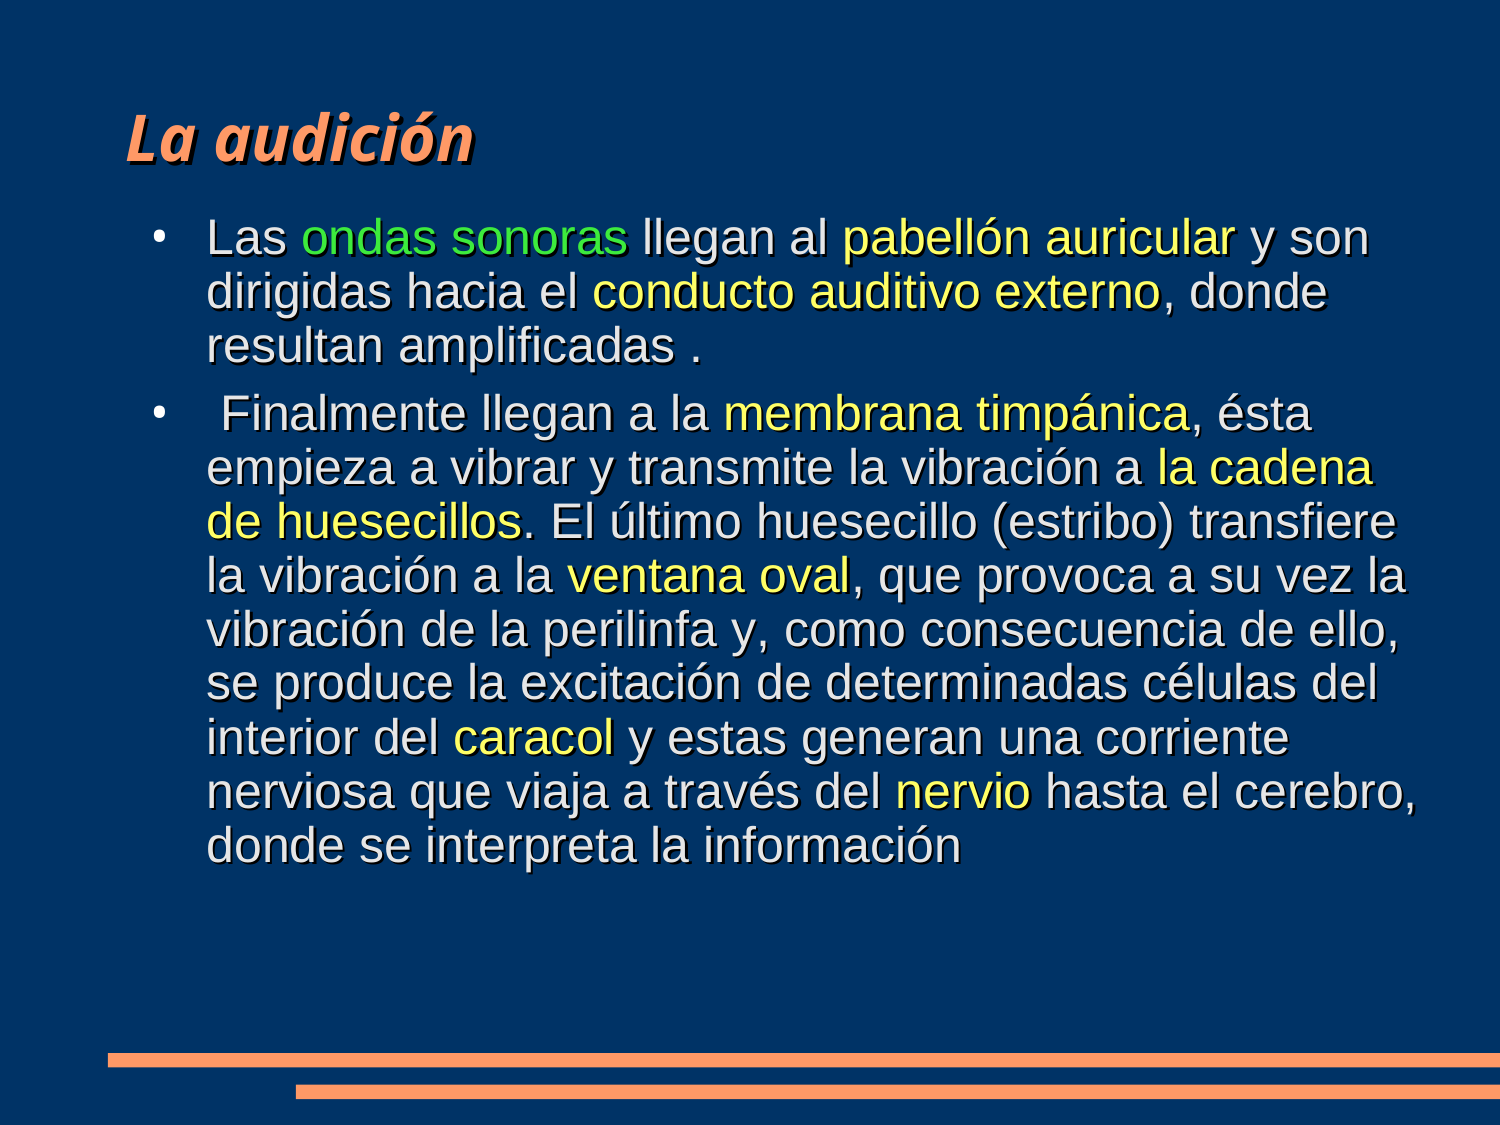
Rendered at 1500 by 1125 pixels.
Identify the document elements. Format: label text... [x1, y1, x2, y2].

list Las ondas sonoras llegan al pabellón auricular y son dirigidas hacia el conducto auditivo externo, donde resultan amplificadas . Finalmente llegan a la membrana timpánica, ésta empieza a vibrar y transmite la vibración a la cadena de huesecillos. El último huesecillo (estribo) transfiere la vibración a la ventana oval, que provoca a su vez la vibración de la perilinfa y, como consecuencia de ello, se produce la excitación de determinadas células del interior del caracol y estas generan una corriente nerviosa que viaja a través del nervio hasta el cerebro, donde se interpreta la información [135, 204, 1441, 939]
title La audición [110, 41, 1392, 230]
